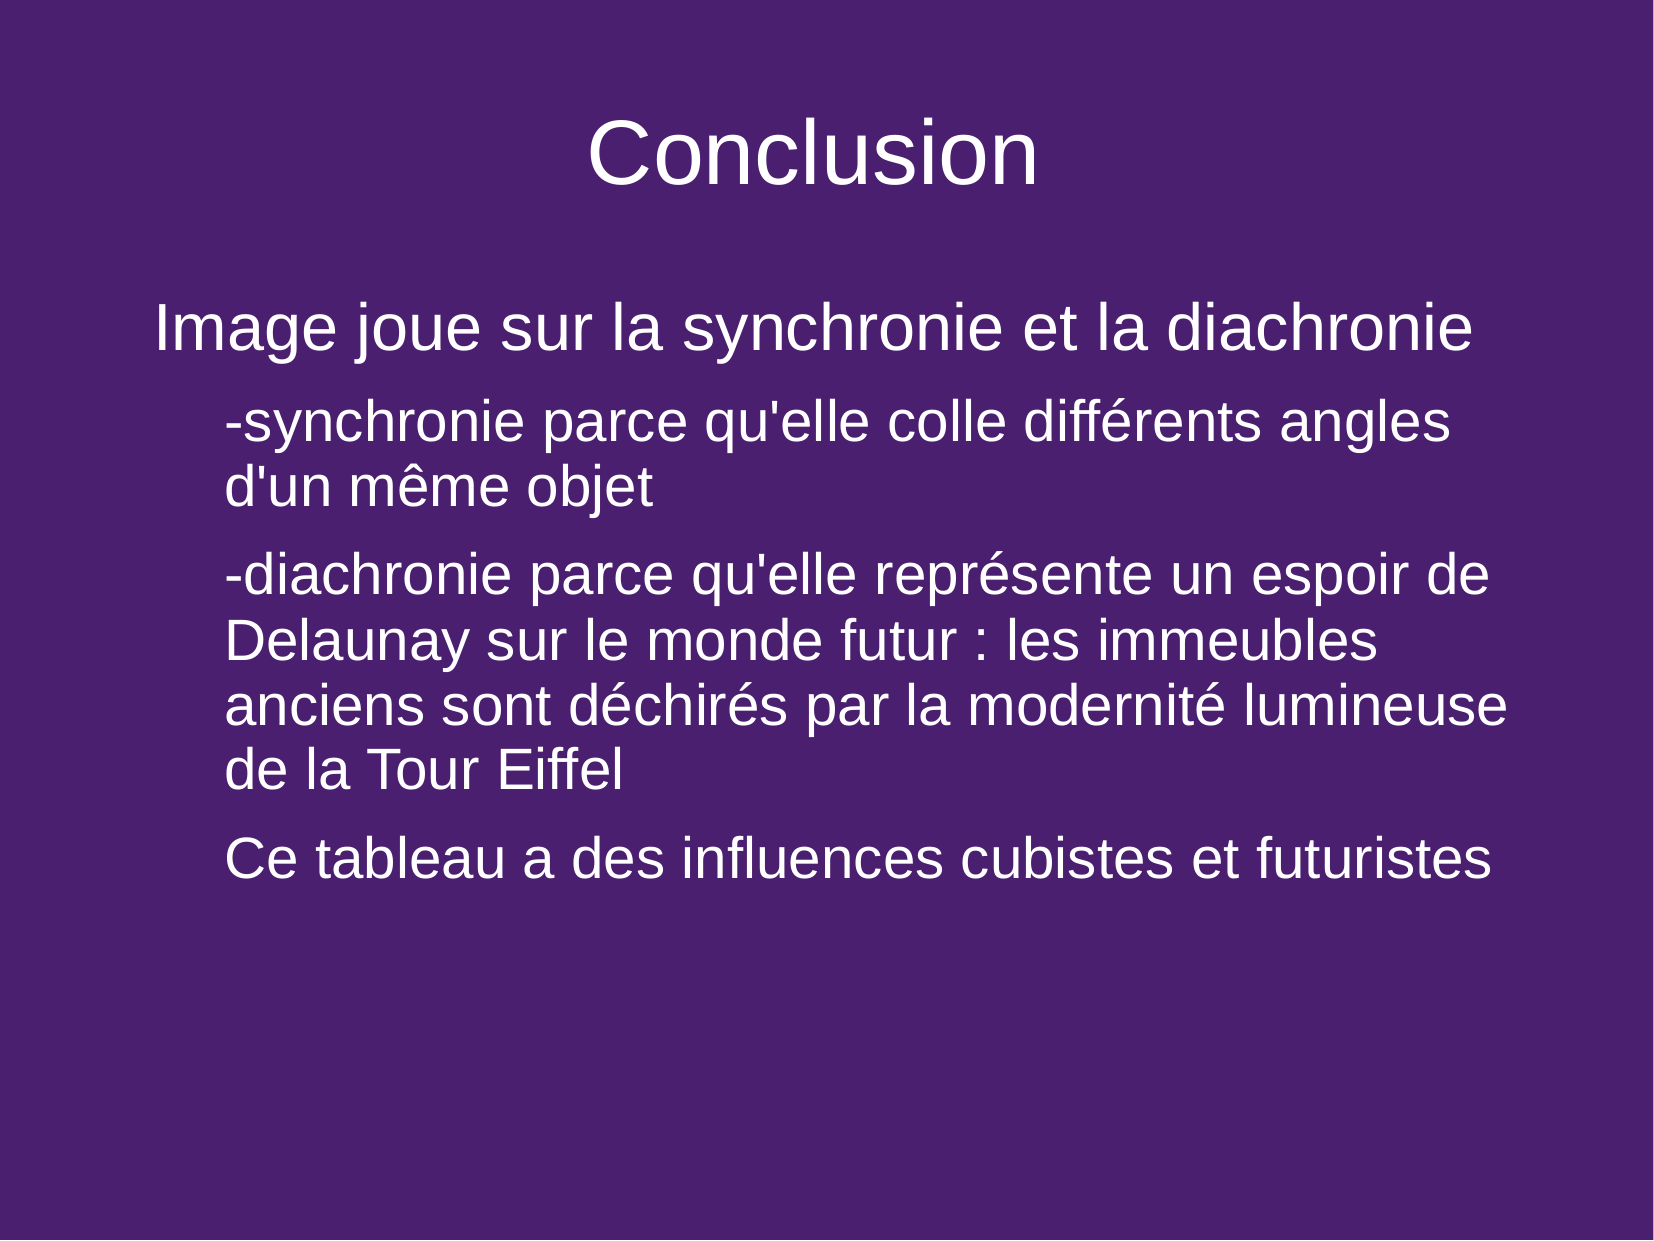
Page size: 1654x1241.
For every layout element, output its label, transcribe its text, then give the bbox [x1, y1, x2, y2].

list Image joue sur la synchronie et la diachronie -synchronie parce qu'elle colle différents angles d'un même objet -diachronie parce qu'elle représente un espoir de Delaunay sur le monde futur : les immeubles anciens sont déchirés par la modernité lumineuse de la Tour Eiffel Ce tableau a des influences cubistes et futuristes [82, 290, 1571, 1010]
title Conclusion [82, 49, 1571, 257]
